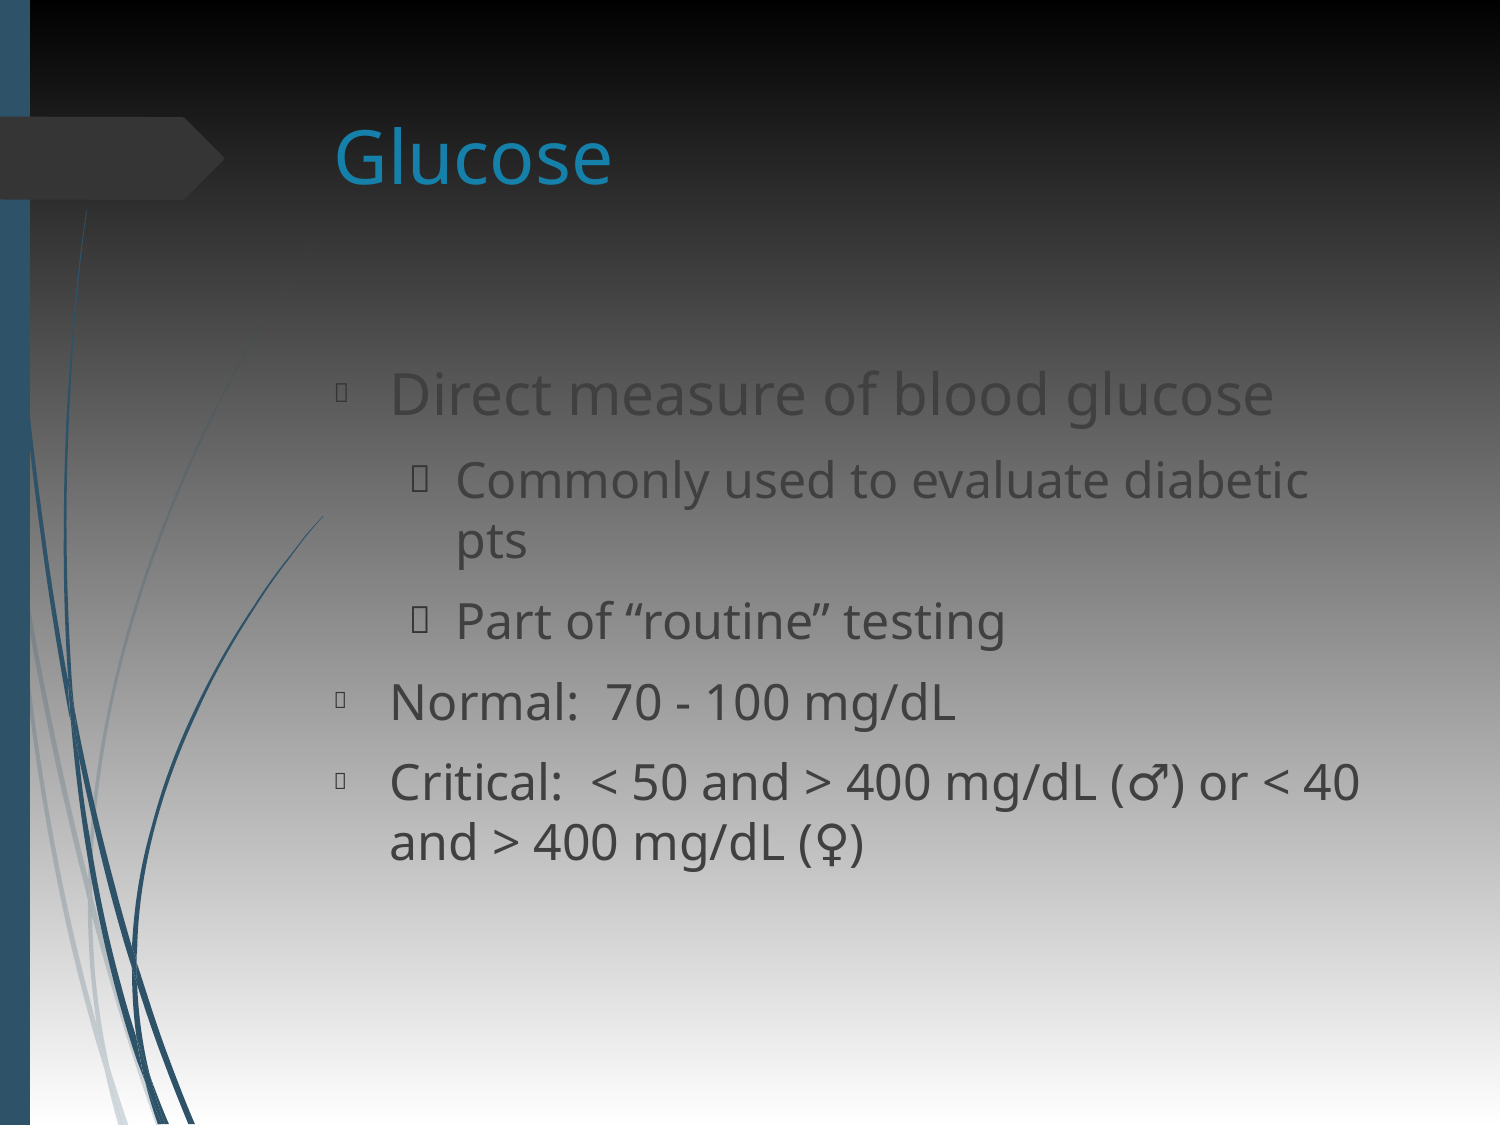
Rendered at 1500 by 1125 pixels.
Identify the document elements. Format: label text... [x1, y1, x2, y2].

list Direct measure of blood glucose Commonly used to evaluate diabetic pts Part of “routine” testing Normal: 70 - 100 mg/dL Critical: < 50 and > 400 mg/dL (♂) or < 40 and > 400 mg/dL (♀) [318, 350, 1400, 970]
title Glucose [319, 102, 1400, 313]
